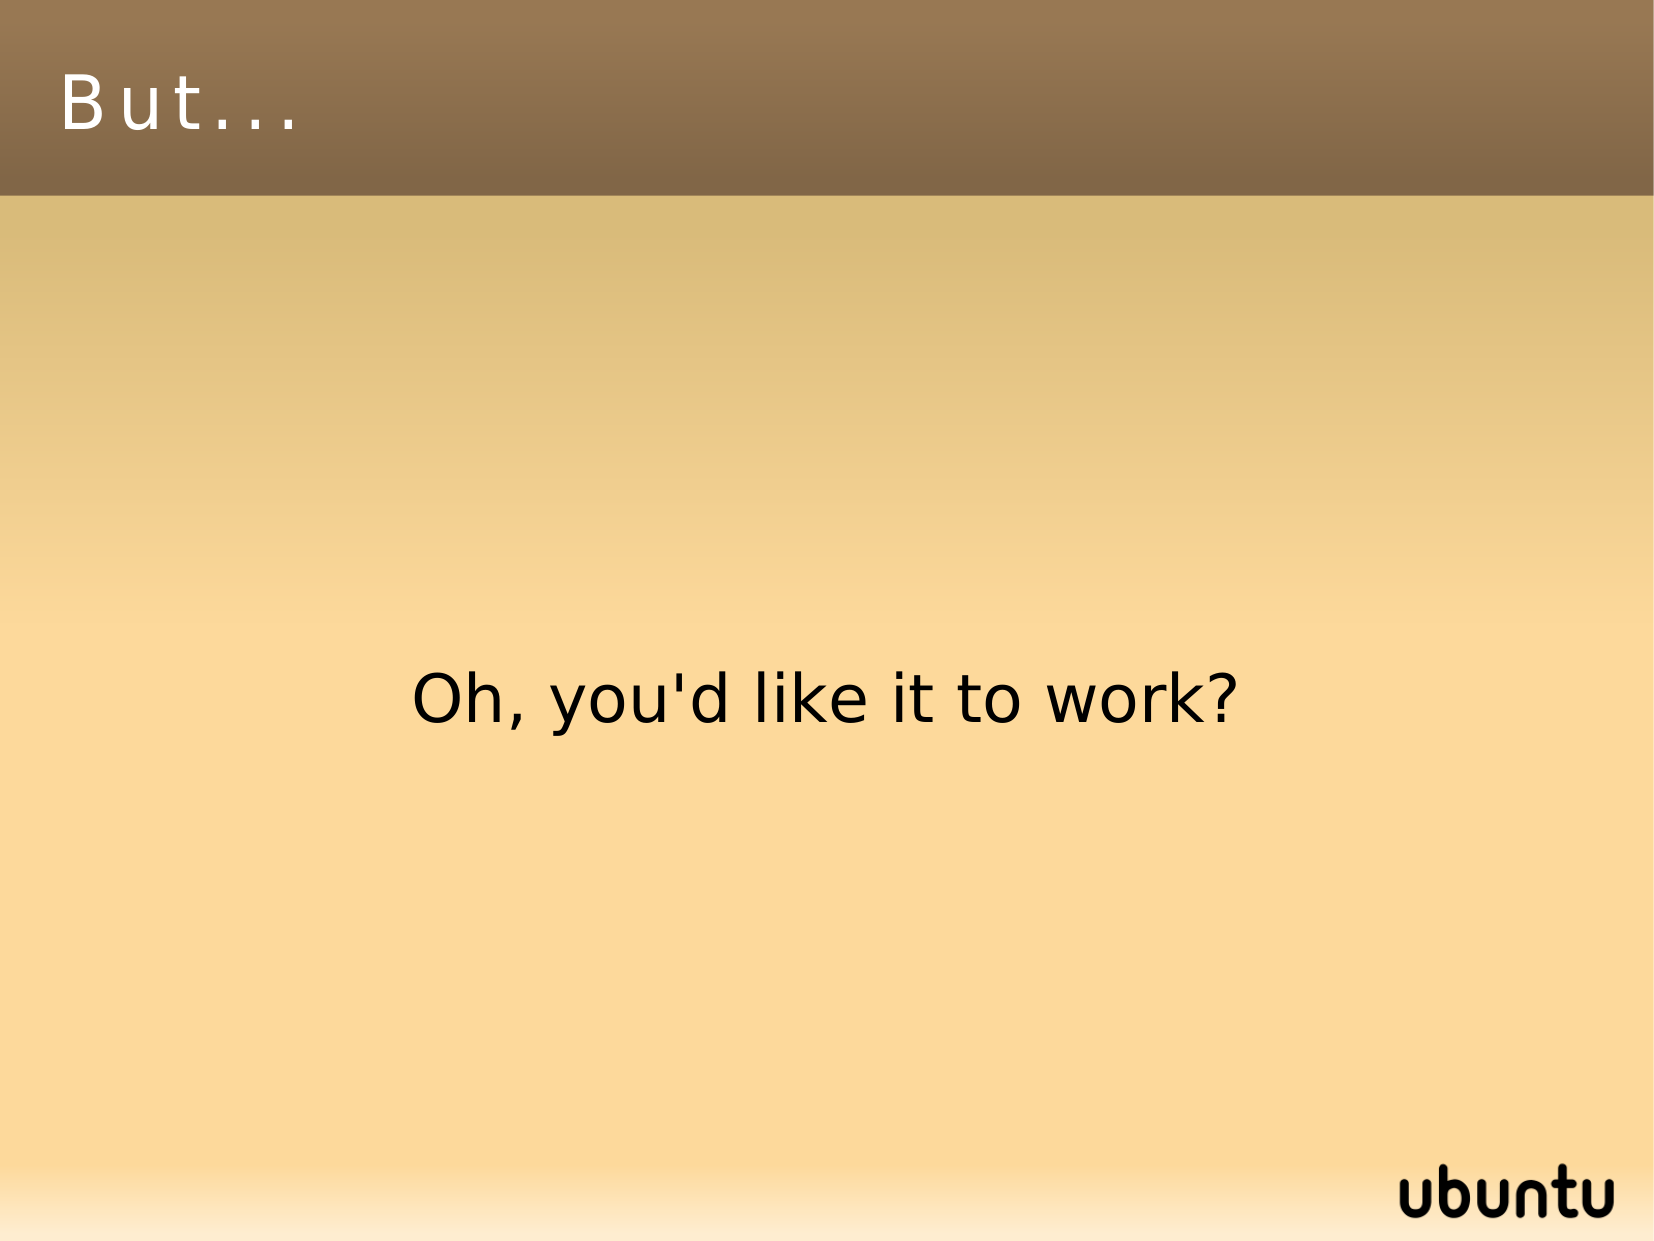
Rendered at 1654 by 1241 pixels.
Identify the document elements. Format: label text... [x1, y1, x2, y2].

picture [0, 0, 1654, 1241]
title But... [59, 36, 1595, 171]
subtitle Oh, you'd like it to work? [82, 297, 1571, 1102]
